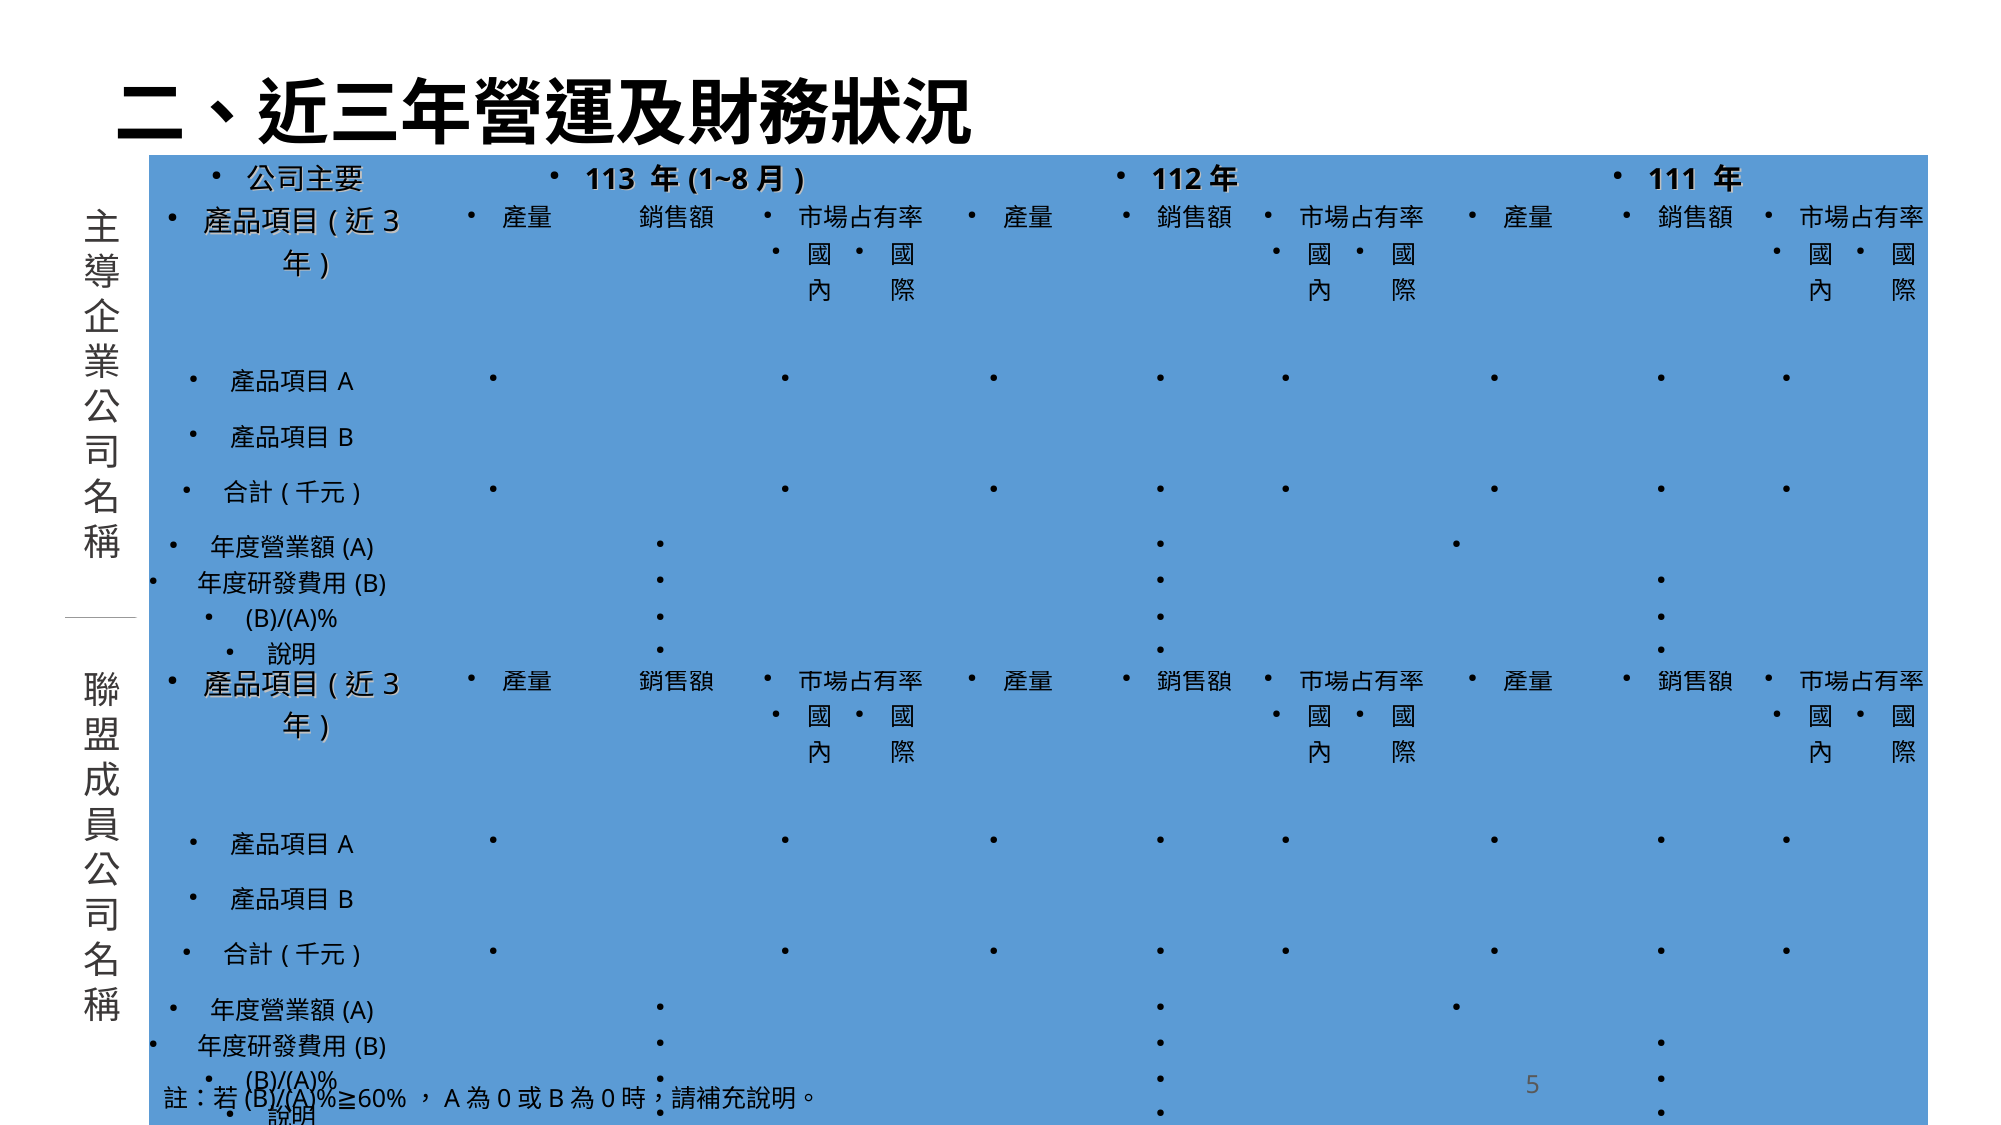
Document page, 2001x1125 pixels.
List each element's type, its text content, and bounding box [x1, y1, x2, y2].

table_cell [760, 417, 844, 472]
table_cell 產量 [1428, 671, 1594, 824]
table_cell 產量 [426, 198, 593, 362]
table_cell 產量 [927, 198, 1094, 362]
table_cell [426, 362, 593, 417]
table_cell [1761, 935, 1845, 990]
table_cell [593, 824, 760, 880]
table_header 公司主要 產品項目(近3年) [149, 671, 426, 824]
table_cell [1594, 880, 1761, 935]
table_cell [426, 528, 927, 564]
table_cell [1428, 600, 1928, 634]
table_cell [426, 824, 593, 880]
table_cell [1344, 417, 1428, 472]
table_cell [593, 362, 760, 417]
table_cell [844, 362, 927, 417]
table_cell [1261, 880, 1344, 935]
table_cell 國際 [1845, 234, 1928, 362]
table_cell (B)/(A)% [149, 1063, 426, 1075]
table_cell [760, 880, 844, 935]
table_cell [1344, 362, 1428, 417]
table_cell [593, 880, 760, 935]
table_cell [844, 935, 927, 990]
table_cell 年度研發費用(B) [149, 564, 426, 600]
table_cell 市場占有率 [1761, 671, 1928, 697]
table_cell [593, 472, 760, 528]
table_cell [1845, 472, 1928, 528]
text_box 主導企業公司名稱 [65, 155, 138, 610]
table_cell [927, 417, 1094, 472]
table_cell [1094, 472, 1261, 528]
table_cell [1428, 1027, 1928, 1063]
table_cell [927, 1027, 1428, 1063]
table_cell [1261, 417, 1344, 472]
table_cell 產量 [426, 671, 593, 824]
table_cell [426, 564, 927, 600]
table_cell [1261, 362, 1344, 417]
table_cell 產品項目B [149, 880, 426, 935]
table_cell 國際 [844, 234, 927, 362]
table_cell [1845, 824, 1928, 880]
table_cell [1594, 362, 1761, 417]
table_cell [426, 935, 593, 990]
table_cell [1845, 417, 1928, 472]
table_cell 國內 [1261, 234, 1344, 362]
table_cell 產量 [927, 671, 1094, 824]
table_cell [1344, 824, 1428, 880]
table_cell [927, 634, 1428, 671]
table_cell 國內 [1261, 697, 1344, 824]
table_cell [426, 600, 927, 634]
table_cell [927, 1097, 1428, 1125]
table_cell [1428, 824, 1594, 880]
table_cell 產量 [1428, 198, 1594, 362]
table_cell [927, 1063, 1428, 1097]
table_cell 市場占有率 [1261, 671, 1428, 697]
table_cell 銷售額 [1094, 671, 1261, 824]
table_cell [844, 880, 927, 935]
table_cell 銷售額 [593, 671, 760, 824]
text_box 註：若(B)/(A)%≧60%，A為0或B為0時，請補充說明。 [149, 1075, 837, 1120]
table_cell 銷售額 [1094, 198, 1261, 362]
table_cell [1428, 472, 1594, 528]
table_cell [426, 472, 593, 528]
table_cell [1094, 824, 1261, 880]
table_cell [1428, 935, 1594, 990]
table_cell 銷售額 [1594, 198, 1761, 362]
table_cell [760, 935, 844, 990]
table_cell 國內 [1761, 234, 1845, 362]
table_cell [426, 1097, 927, 1125]
table_cell 說明 [303, 1120, 312, 1125]
table_cell [426, 880, 593, 935]
table_cell 國內 [760, 234, 844, 362]
table_cell 說明 [314, 1120, 426, 1125]
table_cell [1761, 824, 1845, 880]
table_cell [760, 472, 844, 528]
table_header 111 年 [1428, 155, 1928, 198]
title 二、近三年營運及財務狀況 [99, 56, 1900, 166]
table_cell [1845, 362, 1928, 417]
table_cell [1344, 472, 1428, 528]
table_cell 國際 [1344, 234, 1428, 362]
table_cell [927, 472, 1094, 528]
table_cell 銷售額 [1594, 671, 1761, 824]
table_cell [927, 528, 1428, 564]
table_header 公司主要 產品項目(近3年) [149, 155, 426, 362]
table_cell [927, 824, 1094, 880]
table_cell [760, 362, 844, 417]
table_cell [1261, 824, 1344, 880]
table_cell 說明 [149, 1120, 269, 1125]
table_cell 年度營業額(A) [149, 990, 426, 1027]
table_cell [760, 824, 844, 880]
table_cell [426, 417, 593, 472]
table_cell 產品項目A [149, 824, 426, 880]
table_cell [1261, 472, 1344, 528]
table_cell [1594, 824, 1761, 880]
table_cell [927, 362, 1094, 417]
table_cell [1094, 362, 1261, 417]
table_cell [927, 880, 1094, 935]
table_cell [844, 472, 927, 528]
table_cell (B)/(A)% [149, 600, 426, 634]
table_cell [844, 417, 927, 472]
table_cell 年度研發費用(B) [149, 1027, 426, 1063]
table_cell [1594, 935, 1761, 990]
table_cell [593, 417, 760, 472]
table_cell [1761, 417, 1845, 472]
table_cell [1428, 1097, 1928, 1125]
table_cell 年度營業額(A) [149, 528, 426, 564]
table_cell [1428, 1063, 1510, 1097]
table_cell 說明 [149, 634, 426, 671]
table_cell [1428, 528, 1928, 564]
table_cell [1428, 634, 1928, 671]
table_cell [1845, 935, 1928, 990]
table_cell [927, 564, 1428, 600]
table_cell [844, 824, 927, 880]
table_cell [593, 935, 760, 990]
table_cell [1344, 880, 1428, 935]
table_cell [1094, 417, 1261, 472]
table_cell 市場占有率 [1761, 198, 1928, 234]
table_cell 市場占有率 [760, 671, 927, 697]
table_cell [1261, 935, 1344, 990]
table_cell [1594, 472, 1761, 528]
table_cell [1094, 880, 1261, 935]
table_cell 說明 [287, 1120, 303, 1125]
table_cell 市場占有率 [760, 198, 927, 234]
table_cell 市場占有率 [1261, 198, 1428, 234]
table_cell 銷售額 [593, 198, 760, 362]
table_cell 產品項目B [149, 417, 426, 472]
table_cell [1428, 564, 1928, 600]
table_cell [426, 990, 927, 1027]
table_cell 國際 [844, 697, 927, 824]
table_cell [1428, 990, 1928, 1027]
table_cell [426, 634, 927, 671]
table_cell [1428, 417, 1594, 472]
table_cell [1344, 935, 1428, 990]
table_cell 國際 [1344, 697, 1428, 824]
table_cell [927, 600, 1428, 634]
table_cell [426, 1063, 927, 1097]
table_cell [927, 935, 1094, 990]
table_header 113 年(1~8月) [426, 155, 927, 198]
table_cell [1761, 362, 1845, 417]
table_cell 國際 [1845, 697, 1928, 824]
table_cell [1761, 472, 1845, 528]
table_cell [1094, 935, 1261, 990]
table_header 112年 [927, 155, 1428, 198]
table_cell [426, 1027, 927, 1063]
table_cell 合計(千元) [149, 935, 426, 990]
table_cell [1845, 880, 1928, 935]
table_cell [1761, 880, 1845, 935]
table_cell 國內 [760, 697, 844, 824]
text_box 5 [1510, 1061, 1961, 1097]
table_cell [1594, 417, 1761, 472]
table_cell 國內 [1761, 697, 1845, 824]
text_box 聯盟成員公司名稱 [65, 618, 138, 1075]
table_cell [927, 990, 1428, 1027]
table_cell [1428, 362, 1594, 417]
table_cell [1428, 880, 1594, 935]
table_cell 產品項目A [149, 362, 426, 417]
table_cell 合計(千元) [149, 472, 426, 528]
